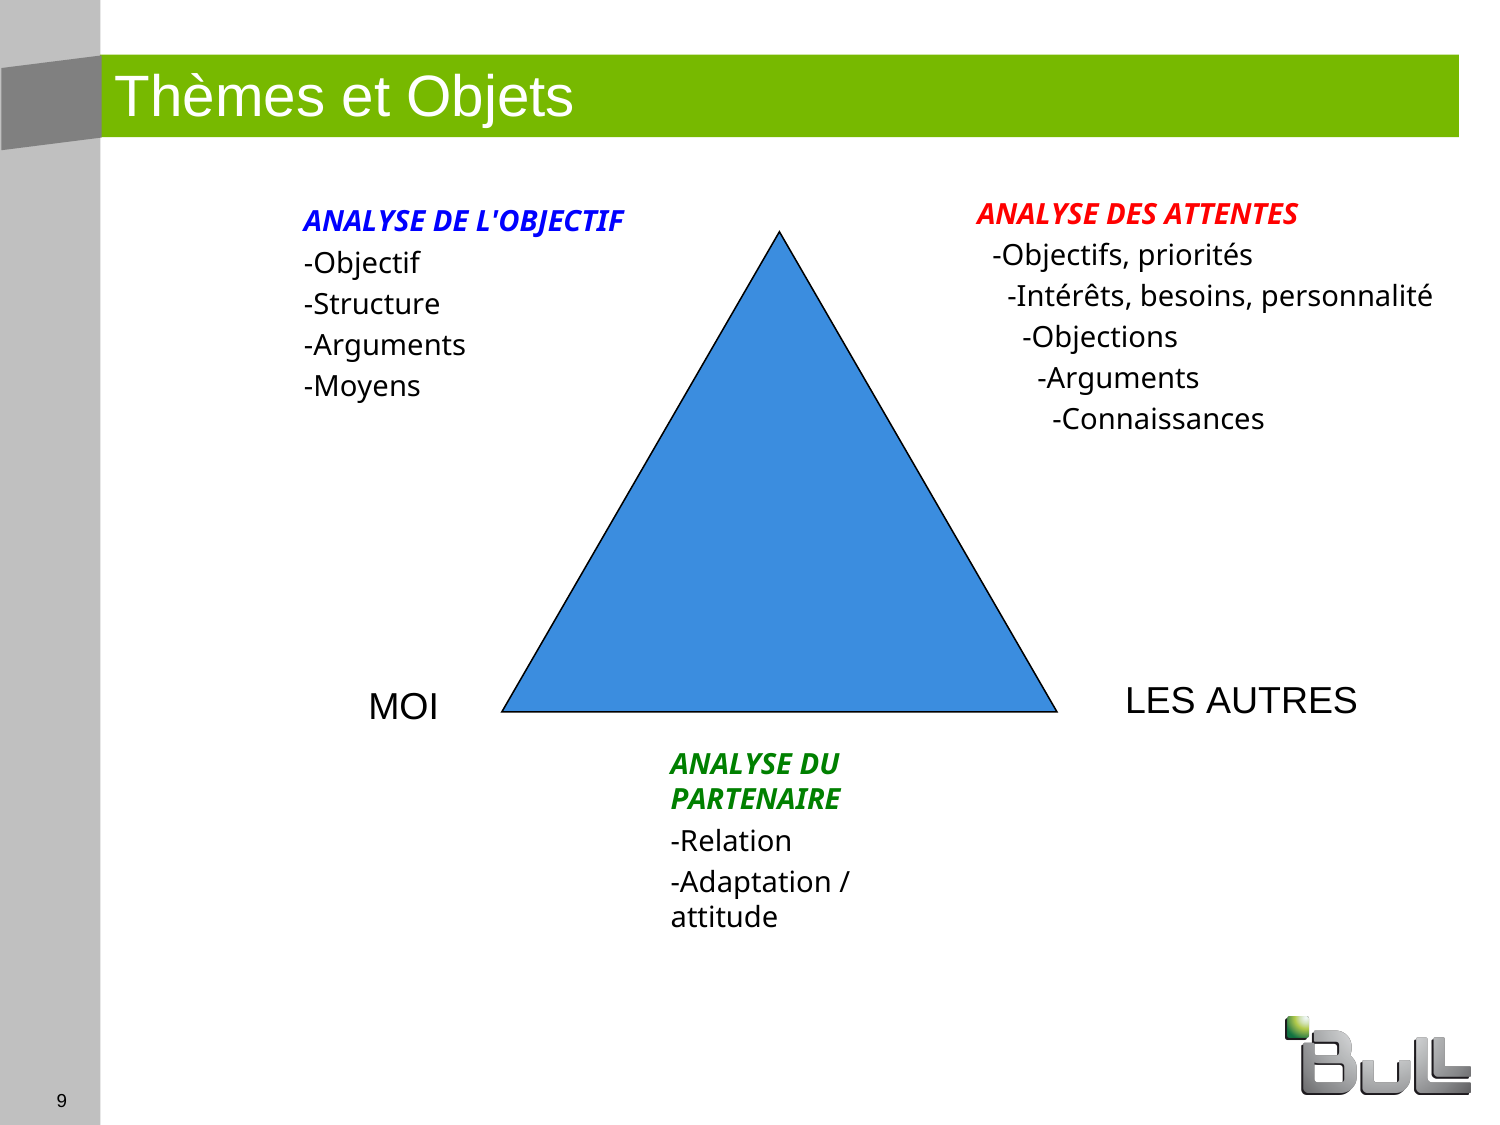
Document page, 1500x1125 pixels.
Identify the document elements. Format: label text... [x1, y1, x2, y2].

text_box MOI [353, 674, 455, 736]
text_box [501, 231, 1058, 712]
text_box LES AUTRES [1110, 668, 1374, 730]
title Thèmes et Objets [100, 47, 1424, 147]
text_box ANALYSE DES ATTENTES -Objectifs, priorités -Intérêts, besoins, personnalité -Objections -Arguments -Connaissances [962, 187, 1471, 528]
text_box ANALYSE DU PARTENAIRE -Relation -Adaptation / attitude [655, 738, 957, 894]
picture [1285, 1016, 1471, 1095]
text_box ANALYSE DE L'OBJECTIF -Objectif -Structure -Arguments -Moyens [289, 195, 703, 563]
